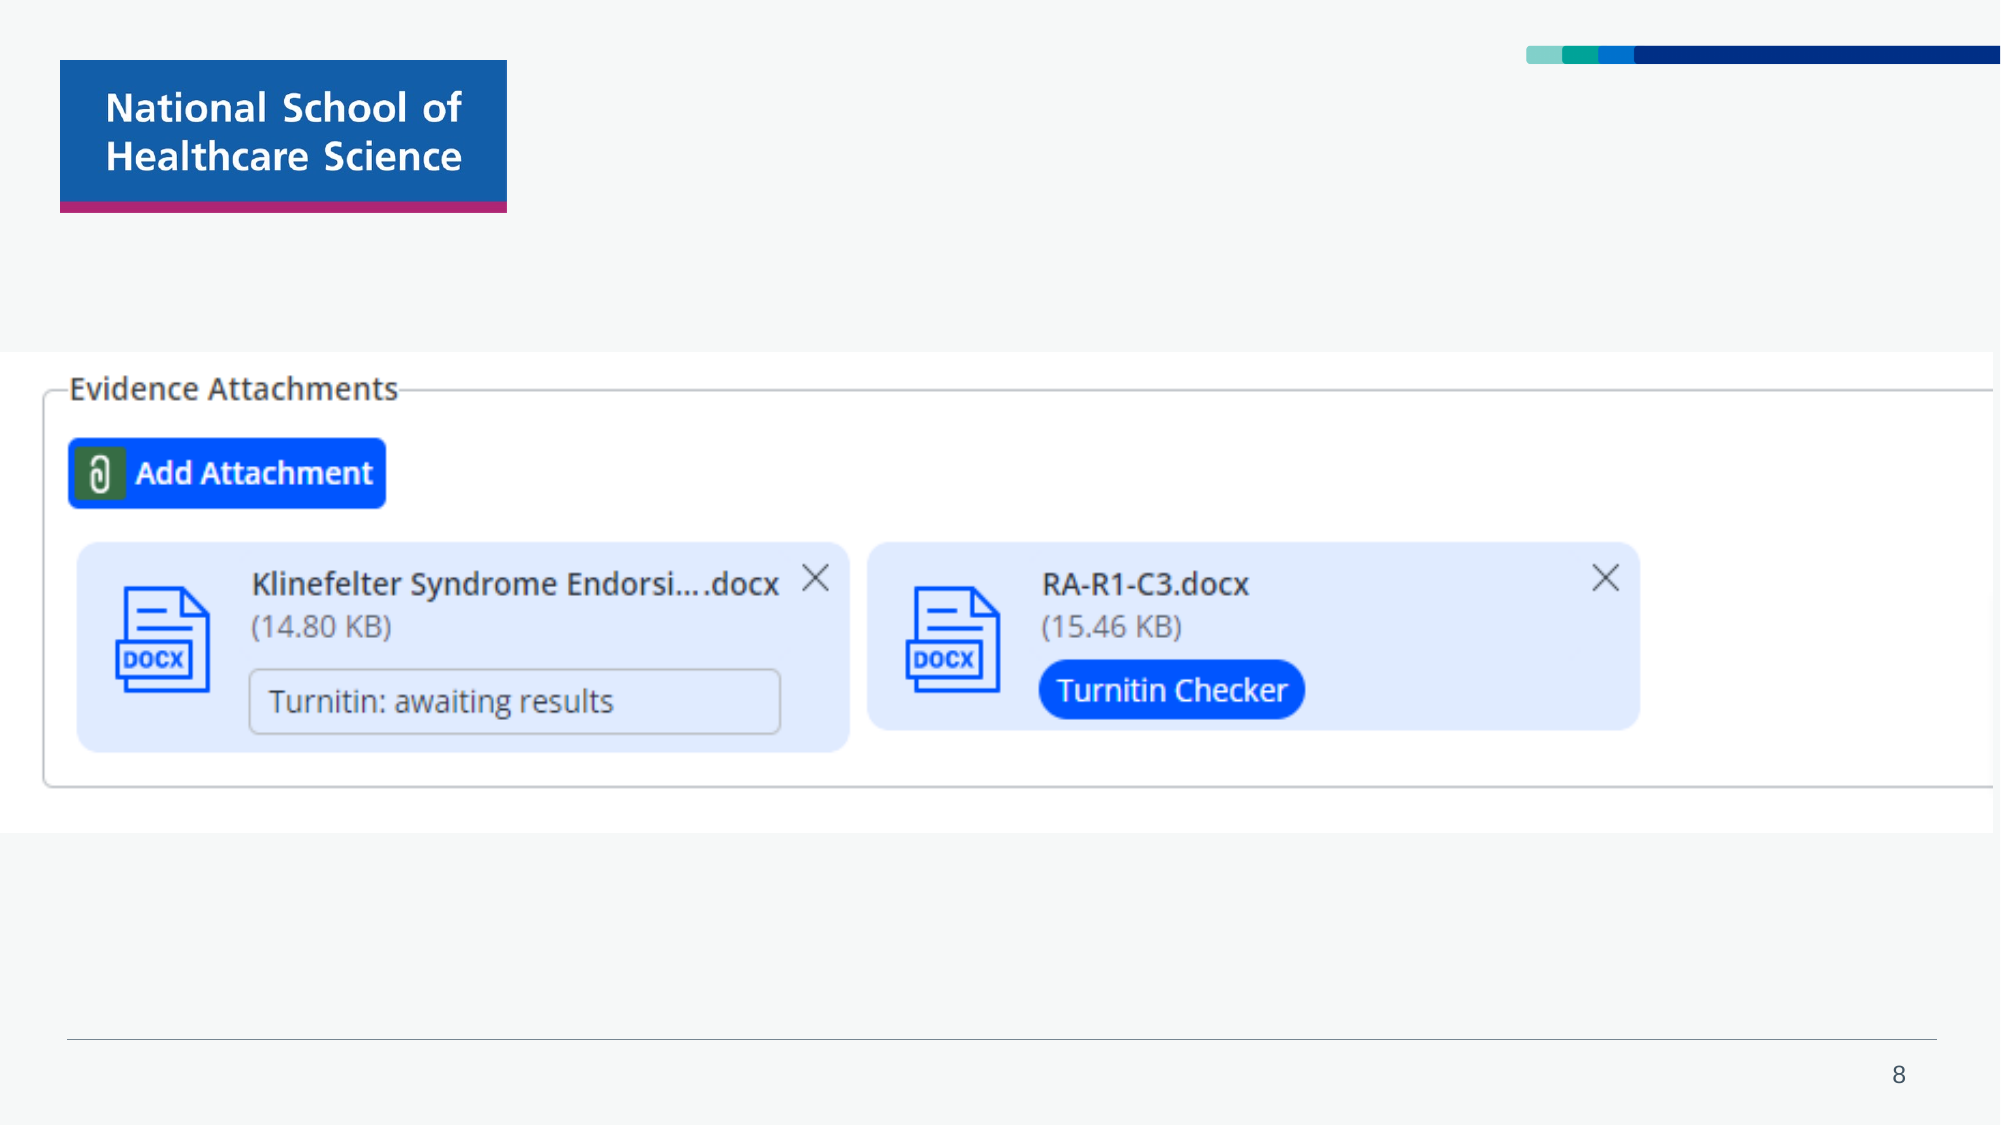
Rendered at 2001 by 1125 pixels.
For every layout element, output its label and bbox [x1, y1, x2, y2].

picture [0, 353, 2000, 833]
picture [60, 60, 507, 213]
